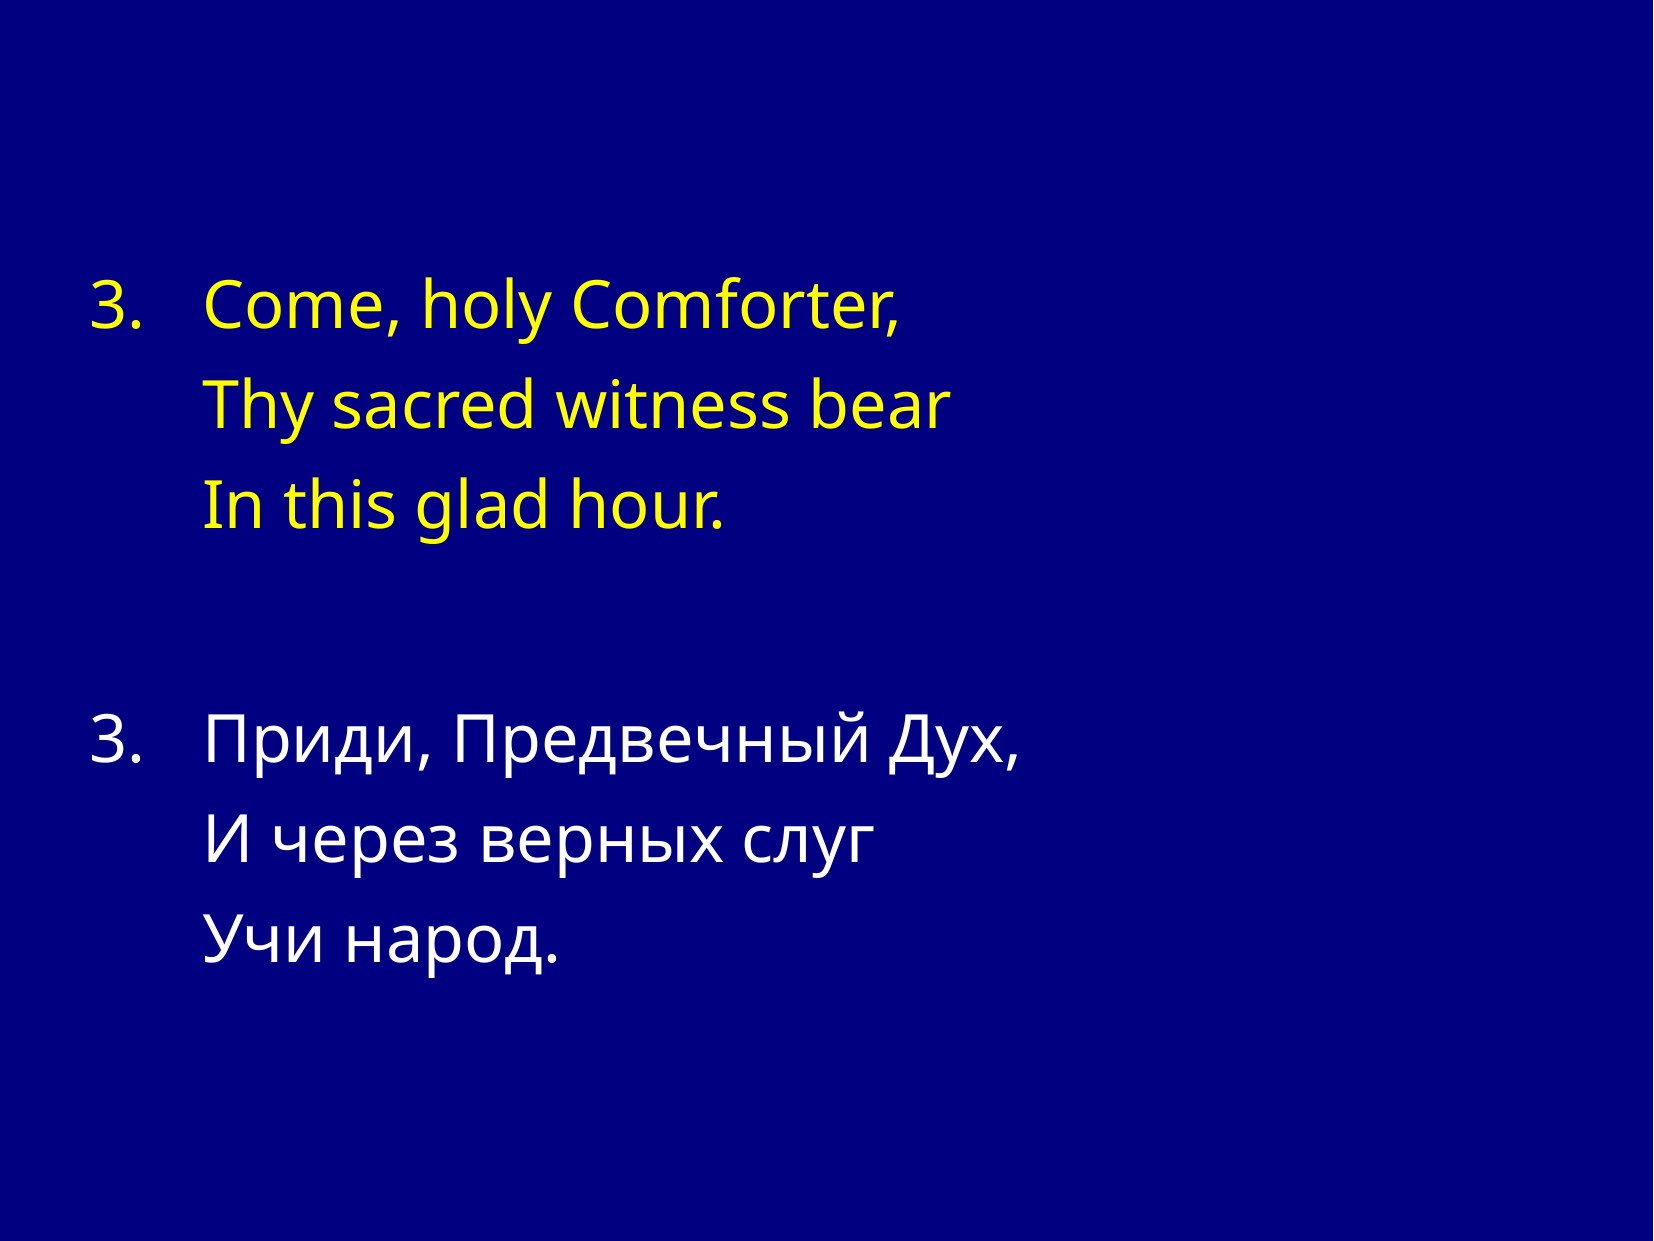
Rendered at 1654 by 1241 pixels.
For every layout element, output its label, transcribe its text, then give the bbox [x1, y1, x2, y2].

text_box 3. Приди, Предвечный Дух, И через верных слуг Учи народ. [75, 675, 1576, 1163]
text_box 3. Come, holy Comforter, Thy sacred witness bear In this glad hour. [75, 150, 1576, 638]
